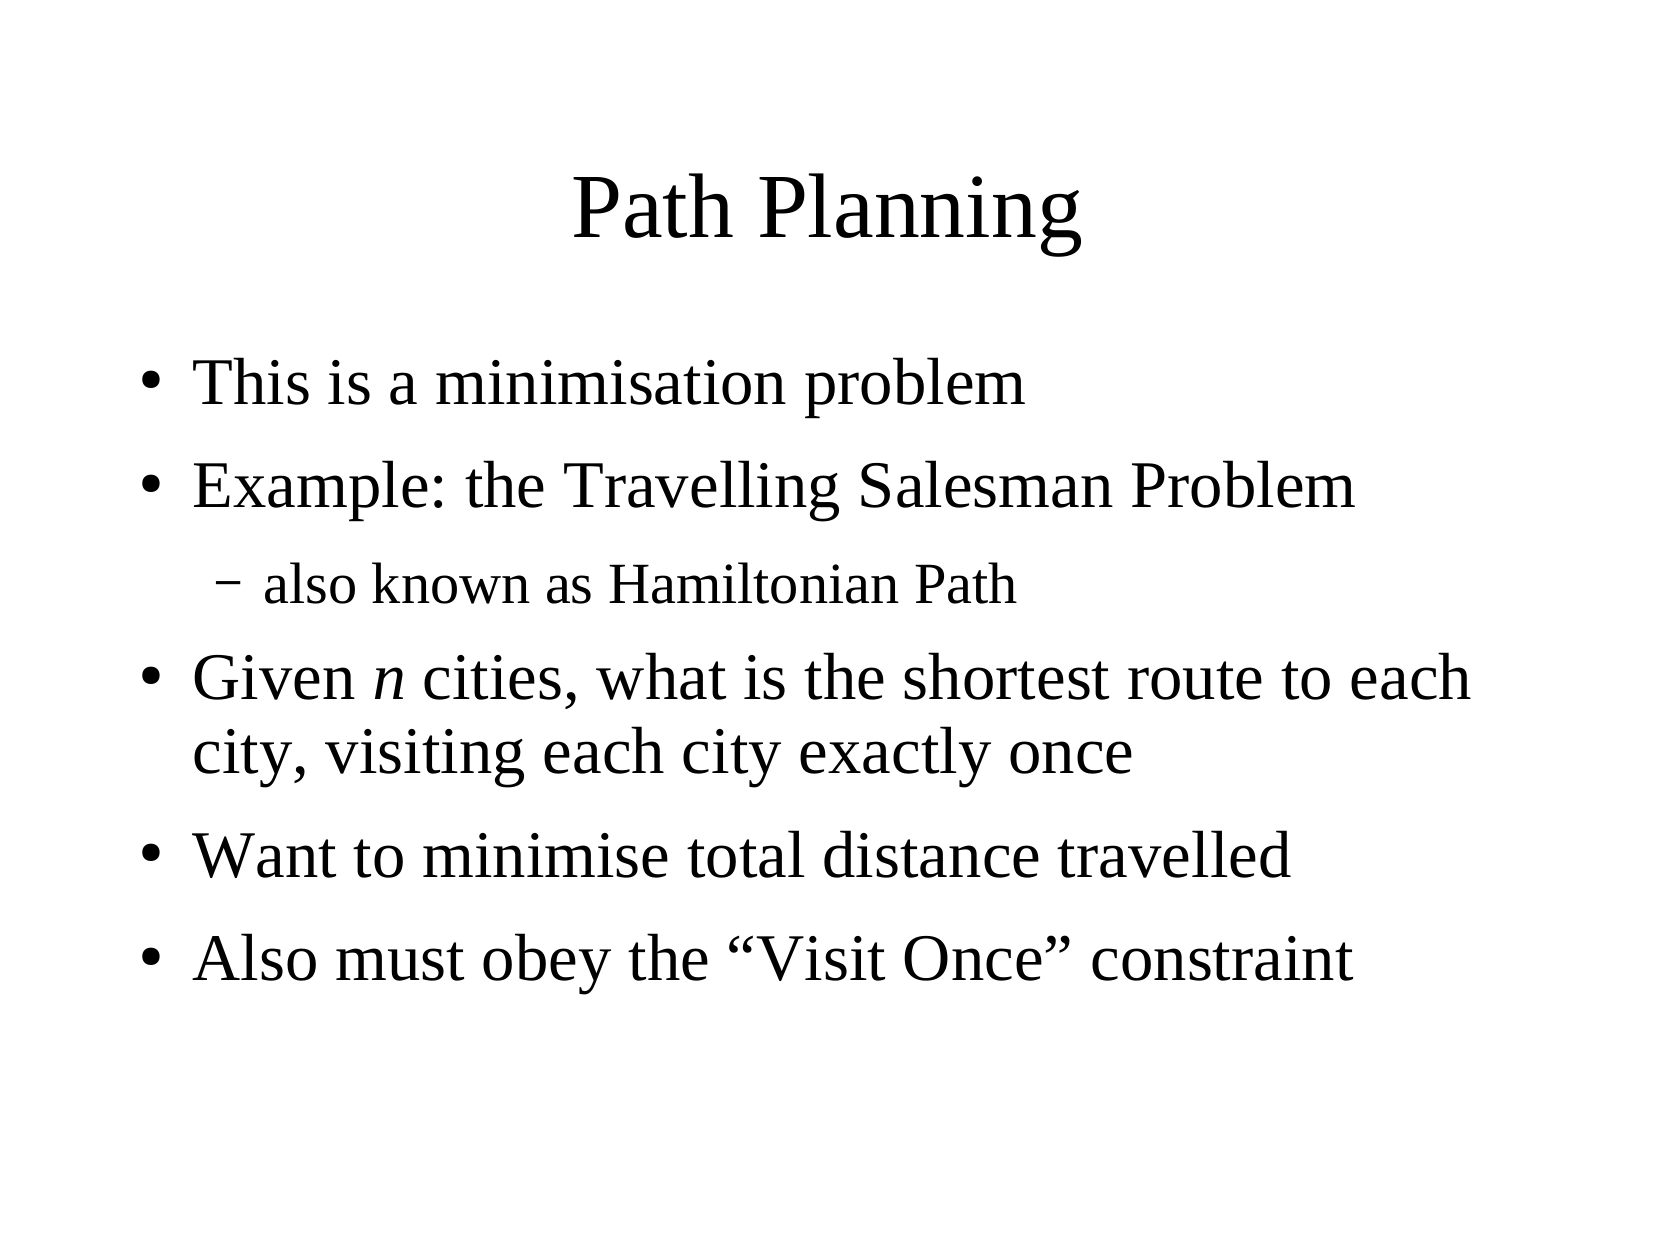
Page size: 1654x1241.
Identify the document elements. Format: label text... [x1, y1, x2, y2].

list This is a minimisation problem Example: the Travelling Salesman Problem also known as Hamiltonian Path Given n cities, what is the shortest route to each city, visiting each city exactly once Want to minimise total distance travelled Also must obey the “Visit Once” constraint [121, 344, 1534, 1127]
title Path Planning [121, 102, 1534, 311]
